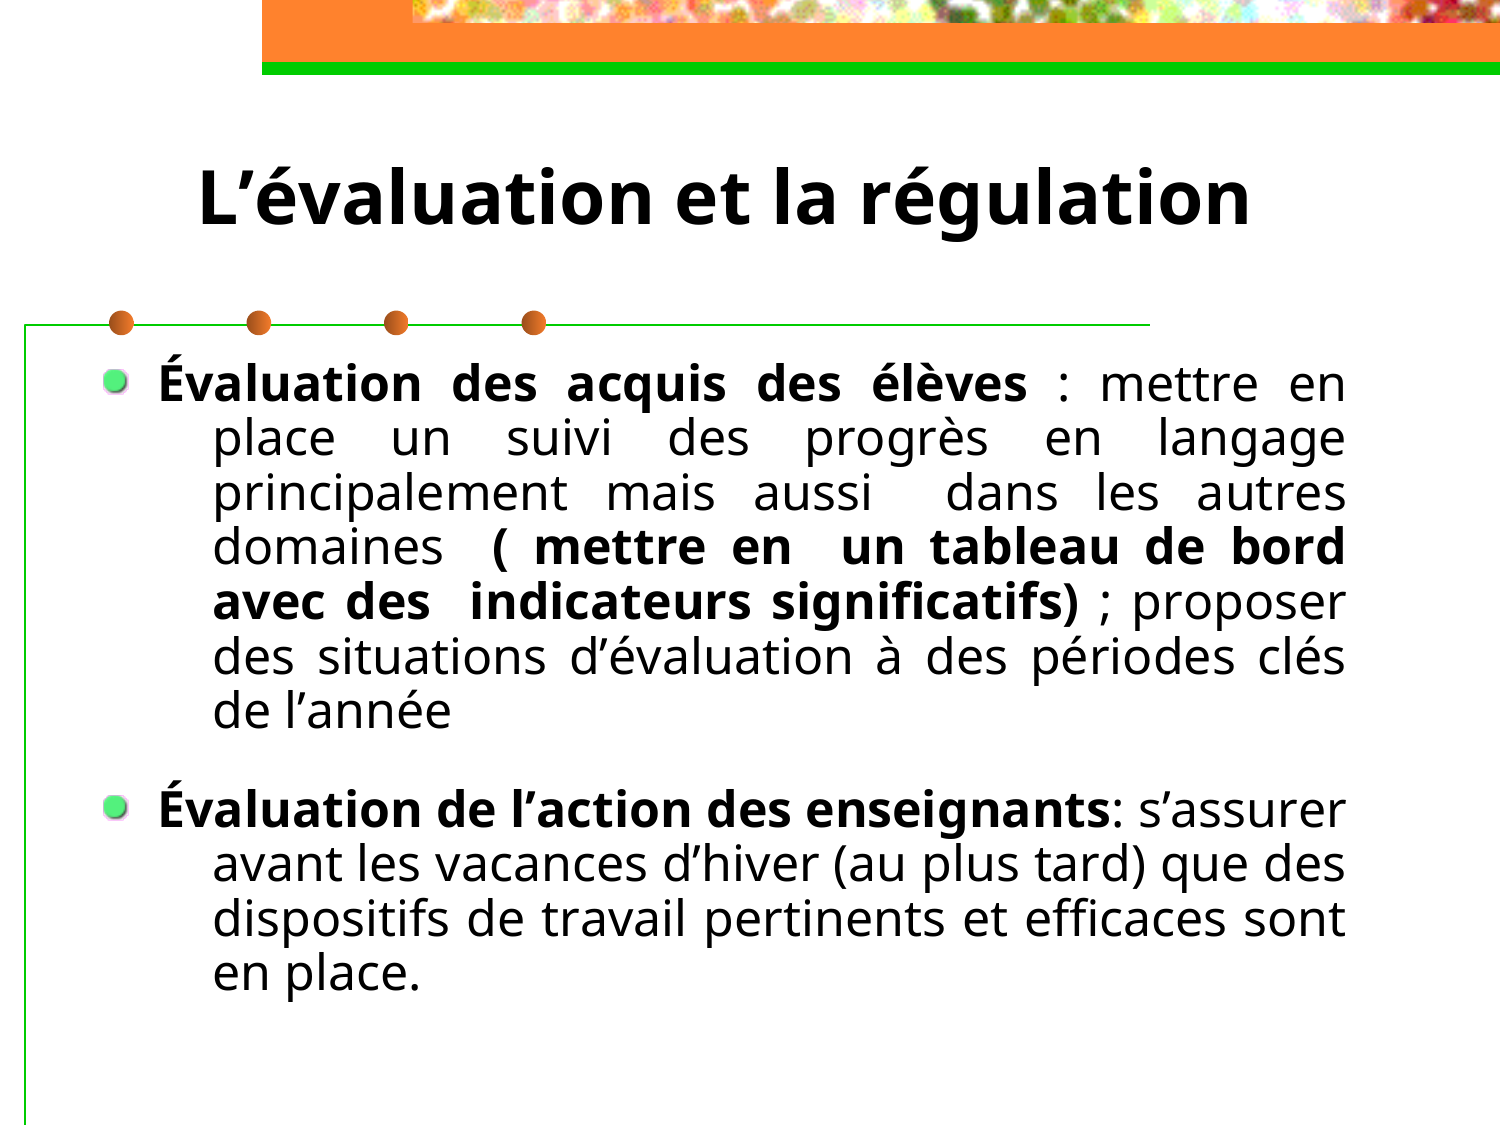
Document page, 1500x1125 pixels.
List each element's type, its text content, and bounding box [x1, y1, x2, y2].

list Évaluation des acquis des élèves : mettre en place un suivi des progrès en langage principalement mais aussi dans les autres domaines ( mettre en un tableau de bord avec des indicateurs significatifs) ; proposer des situations d’évaluation à des périodes clés de l’année Évaluation de l’action des enseignants: s’assurer avant les vacances d’hiver (au plus tard) que des dispositifs de travail pertinents et efficaces sont en place. [87, 350, 1363, 975]
title L’évaluation et la régulation [87, 96, 1363, 292]
picture [412, 0, 1500, 23]
